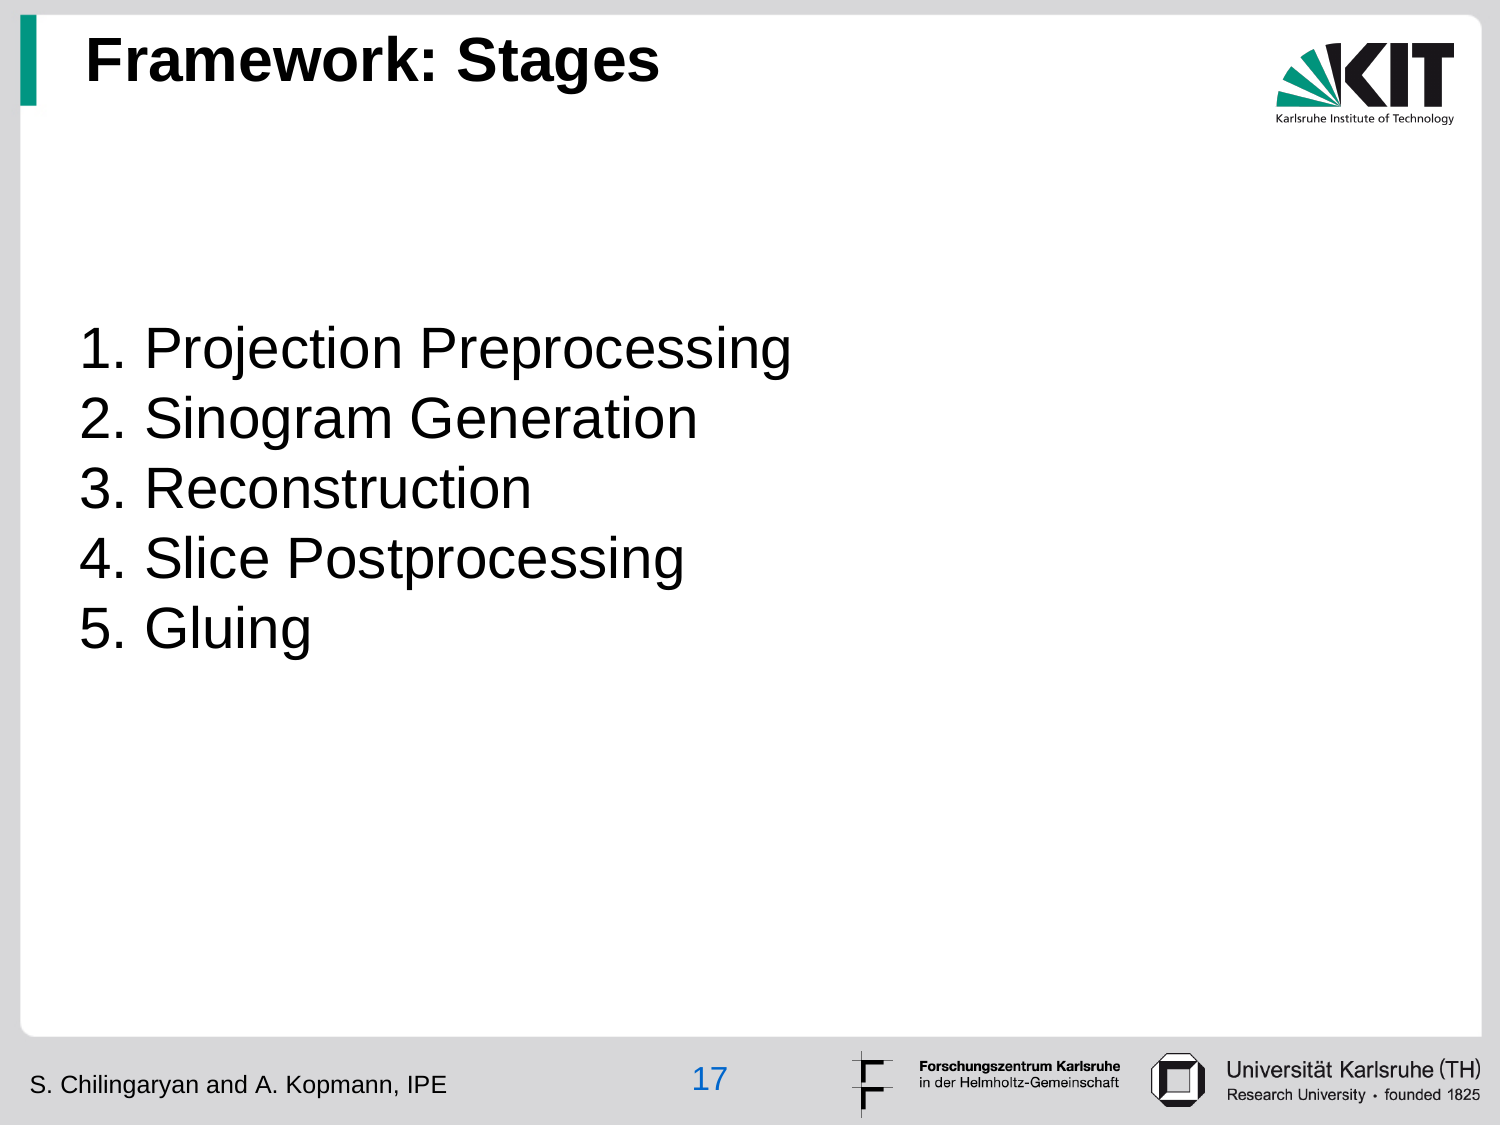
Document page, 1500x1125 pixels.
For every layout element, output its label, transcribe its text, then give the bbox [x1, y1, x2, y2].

text_box 1. Projection Preprocessing 2. Sinogram Generation 3. Reconstruction 4. Slice Postprocessing 5. Gluing [64, 302, 1394, 894]
picture [0, 0, 1500, 1125]
title Framework: Stages [85, 0, 1141, 132]
